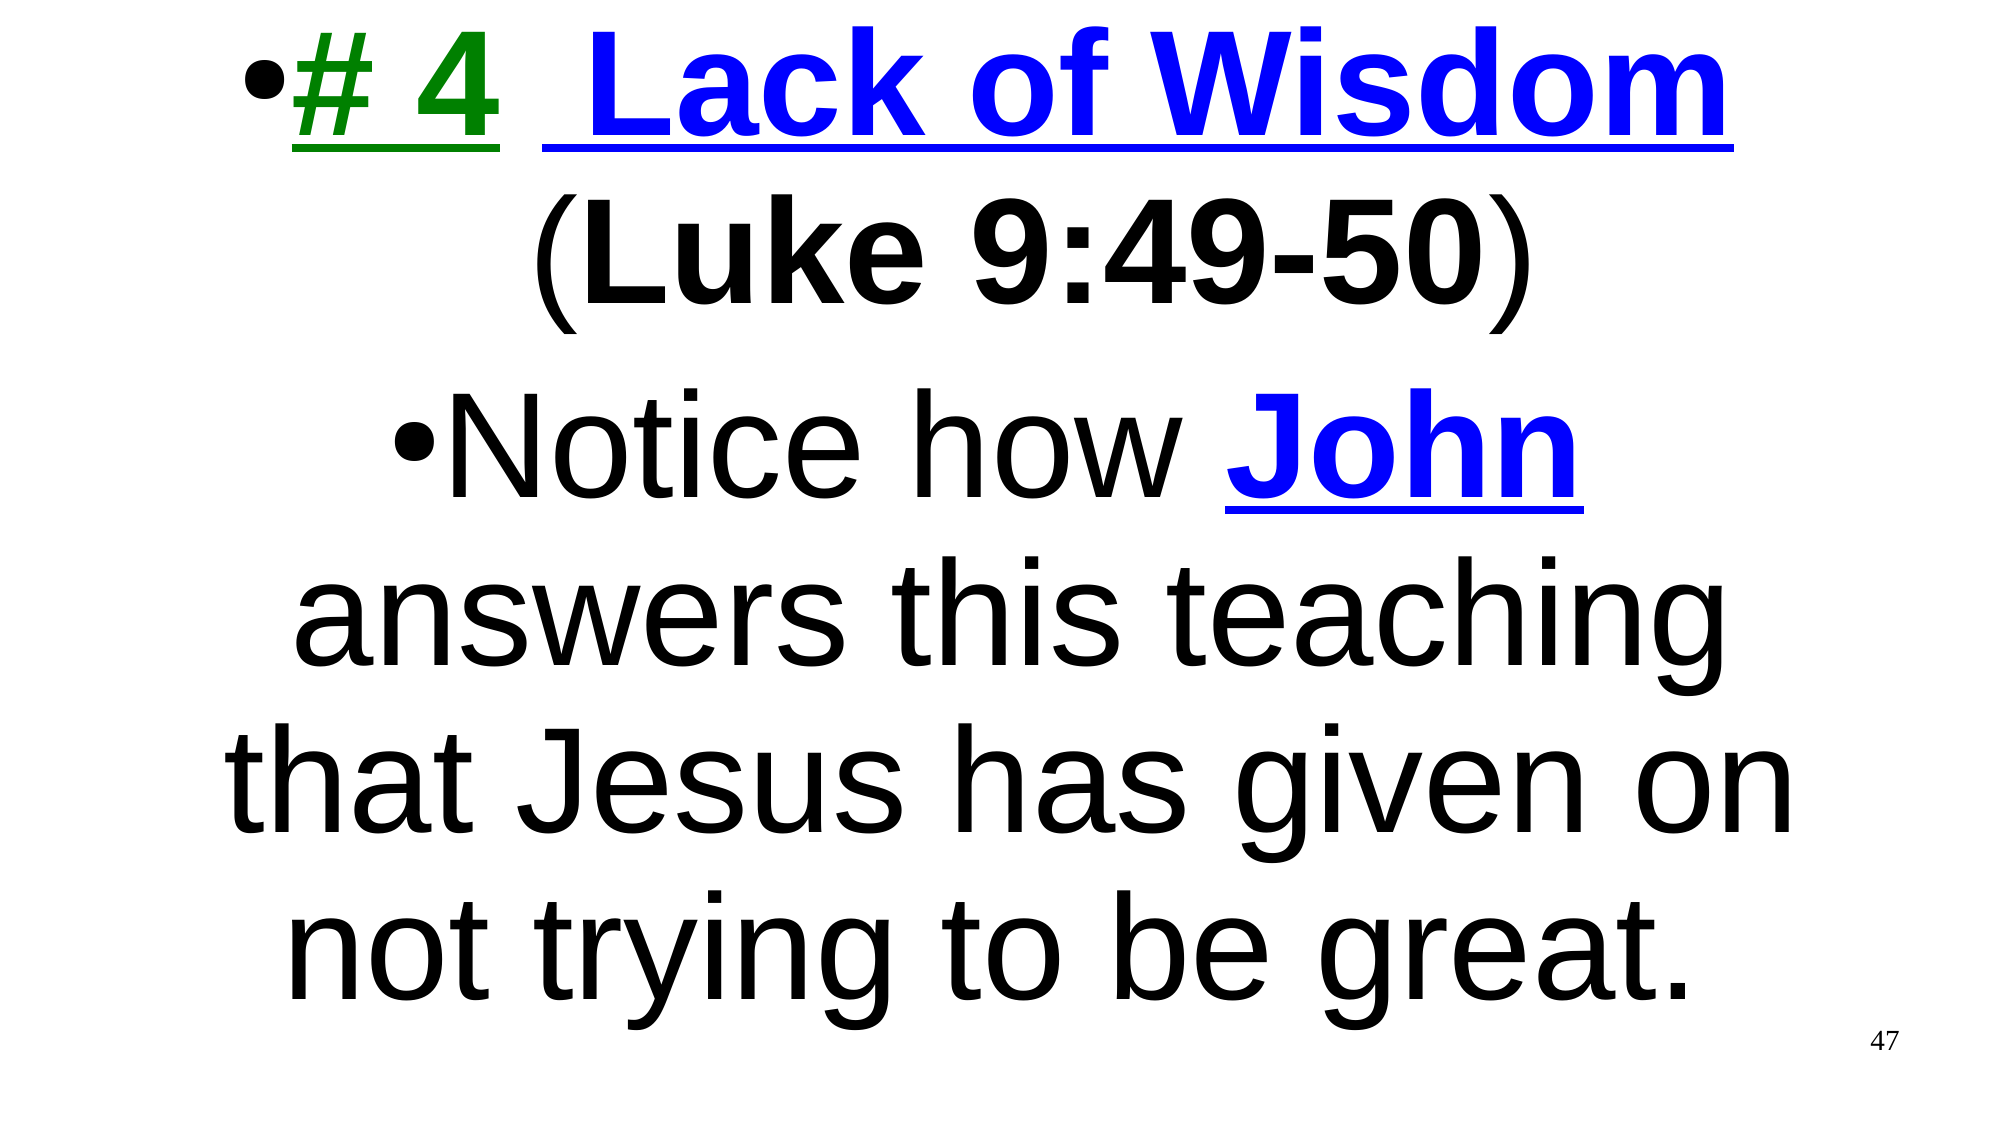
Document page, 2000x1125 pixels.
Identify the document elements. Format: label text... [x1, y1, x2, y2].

list # 4 Lack of Wisdom (Luke 9:49-50) Notice how John answers this teaching that Jesus has given on not trying to be great. [0, 0, 1996, 1123]
